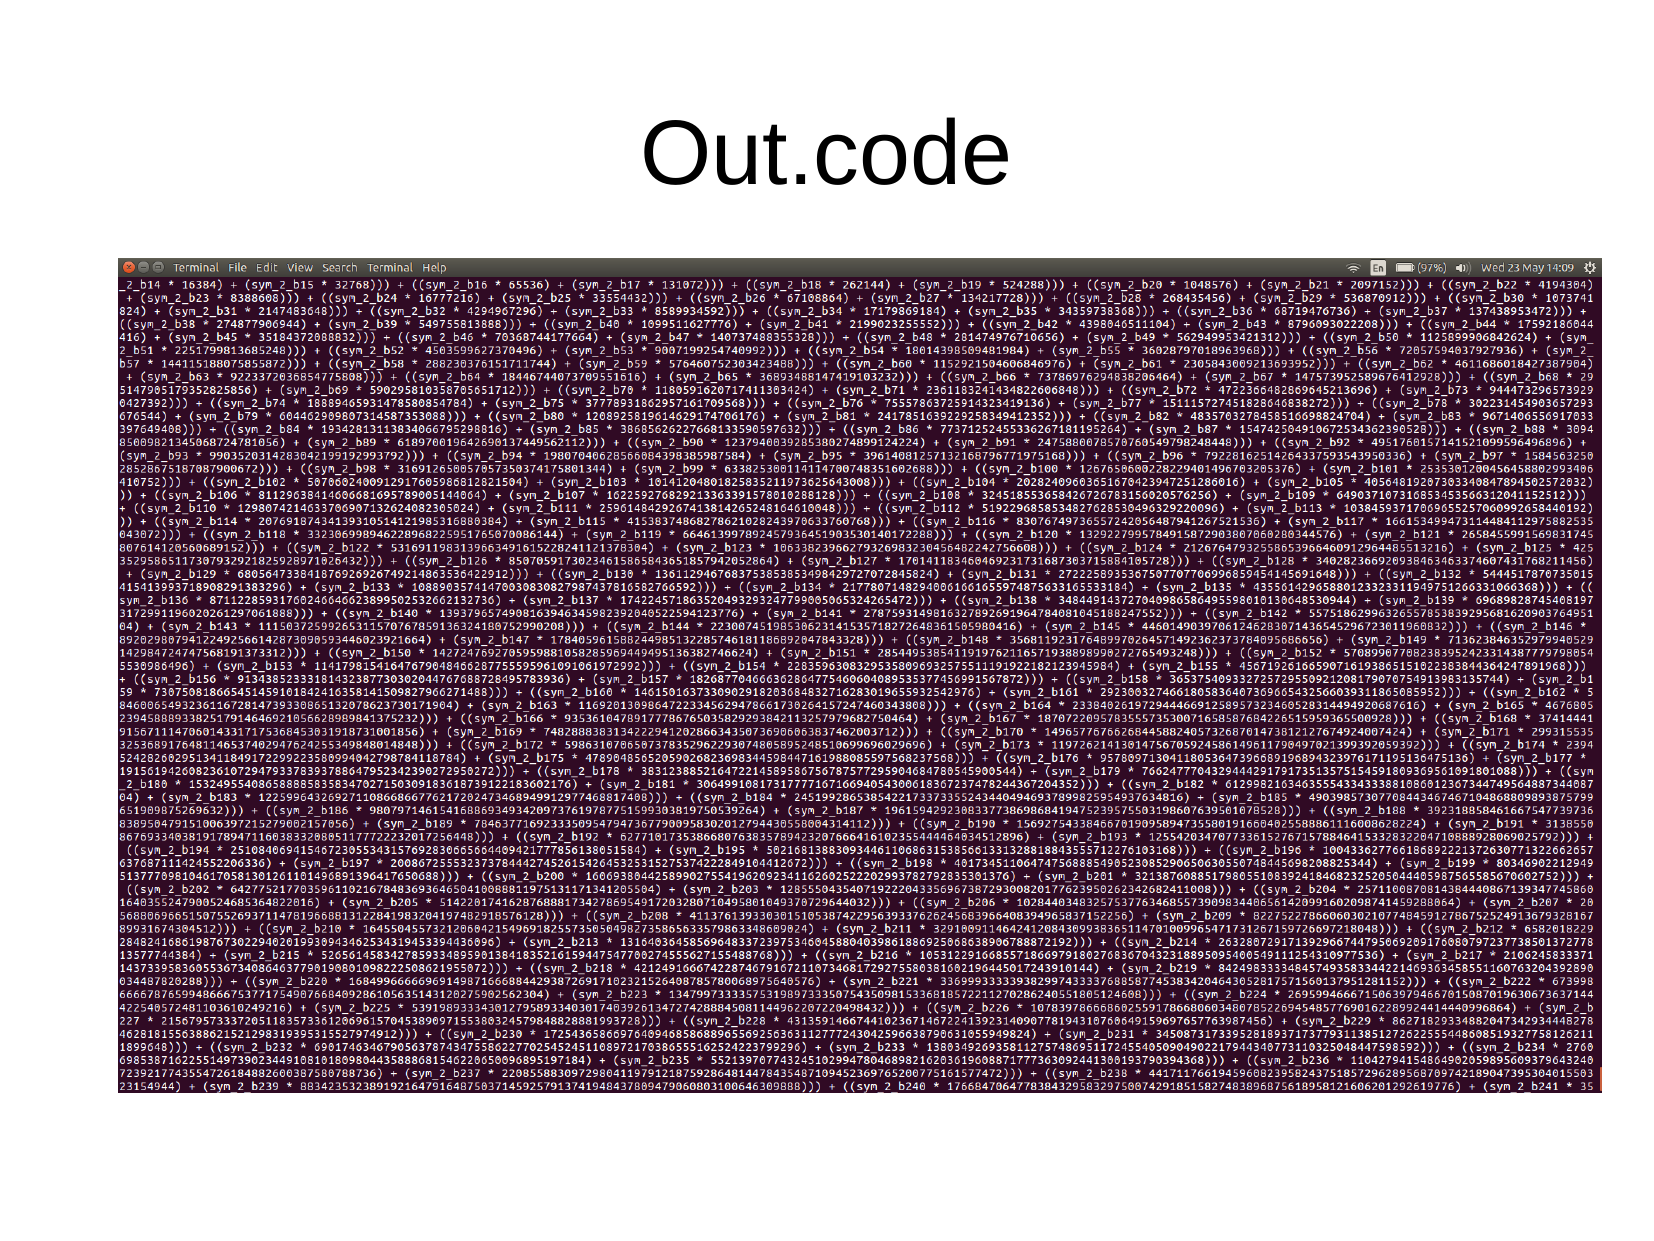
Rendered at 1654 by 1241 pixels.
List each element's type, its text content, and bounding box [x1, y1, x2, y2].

picture [118, 258, 1602, 1093]
title Out.code [82, 49, 1571, 257]
